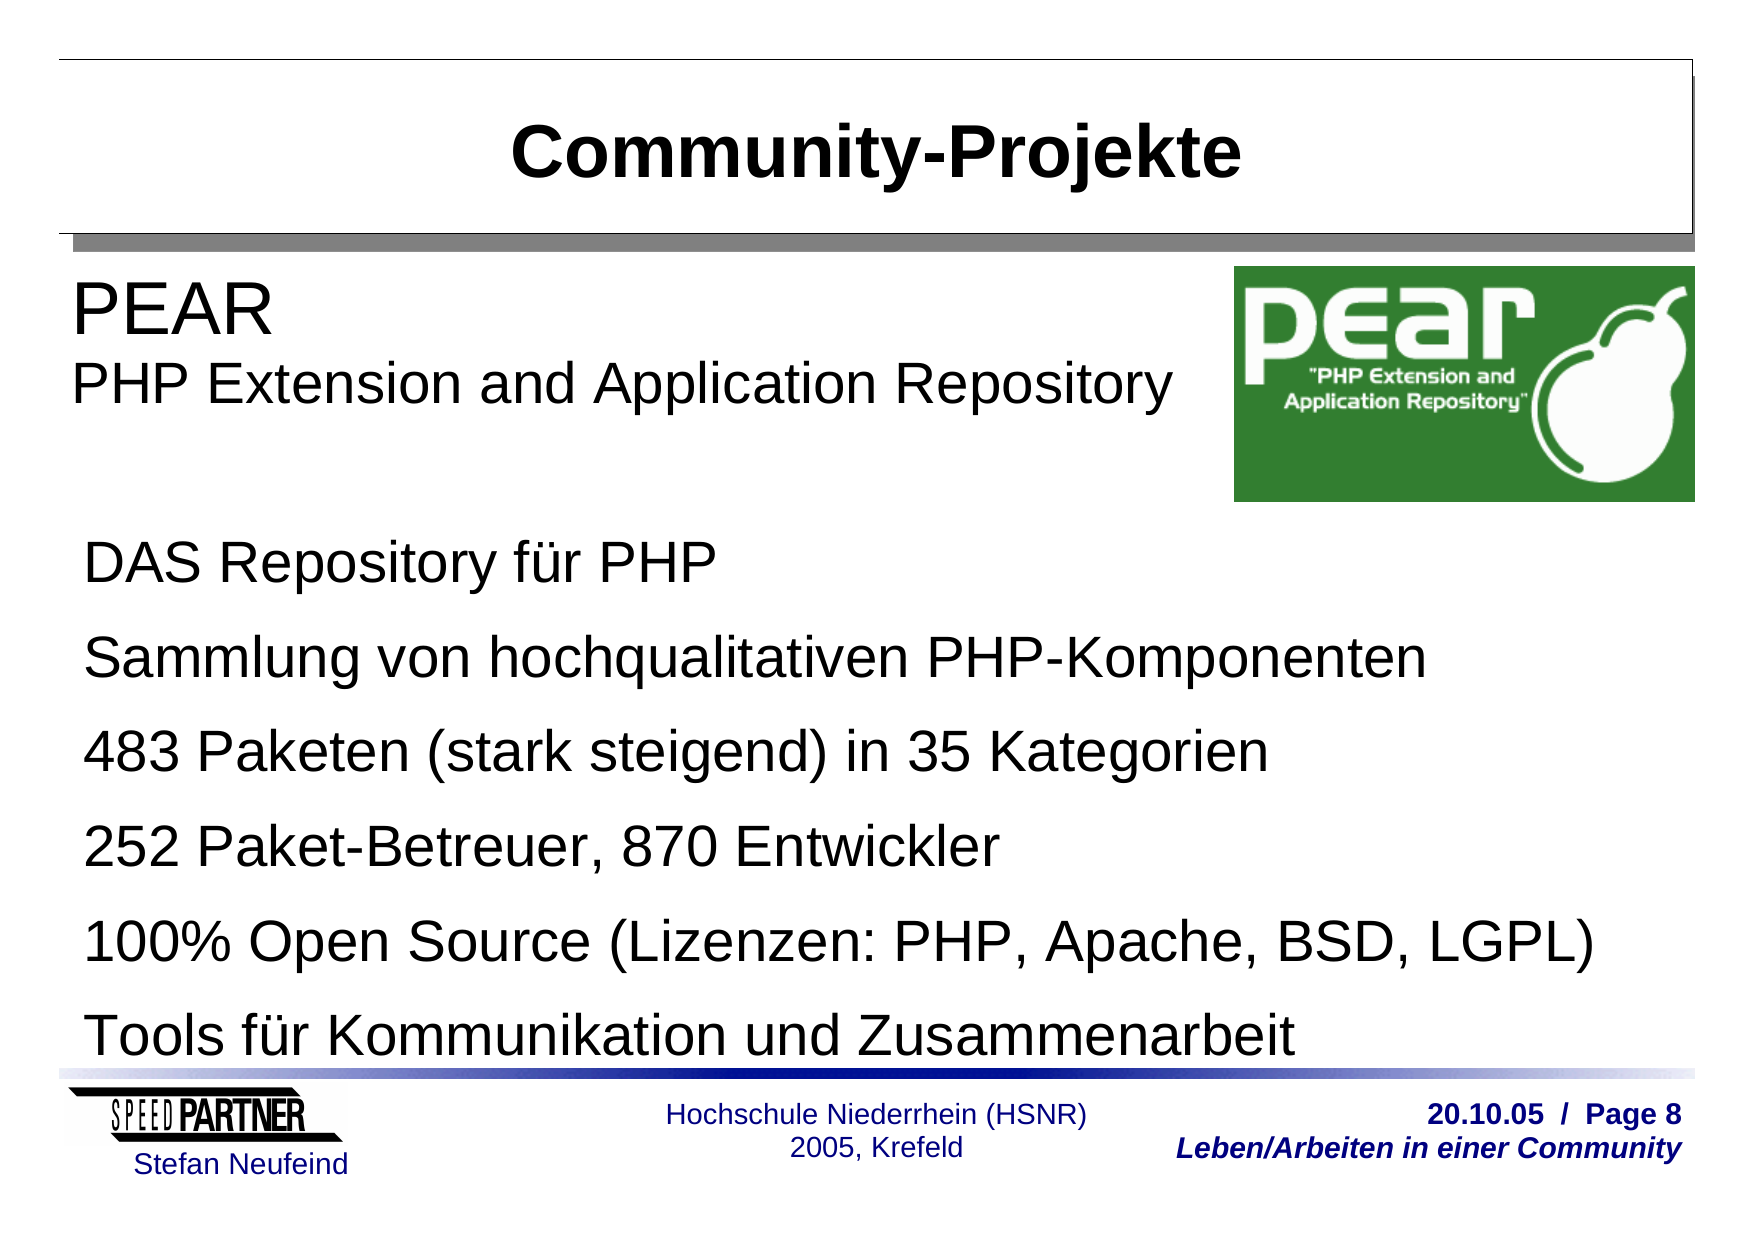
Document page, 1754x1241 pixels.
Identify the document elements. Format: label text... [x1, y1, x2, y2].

title Community-Projekte [59, 59, 1695, 244]
picture [64, 1082, 348, 1146]
list PEAR PHP Extension and Application Repository DAS Repository für PHP Sammlung von hochqualitativen PHP-Komponenten 483 Paketen (stark steigend) in 35 Kategorien 252 Paket-Betreuer, 870 Entwickler 100% Open Source (Lizenzen: PHP, Apache, BSD, LGPL) Tools für Kommunikation und Zusammenarbeit [71, 266, 1695, 1067]
picture [59, 1068, 1695, 1079]
picture [1234, 266, 1695, 502]
